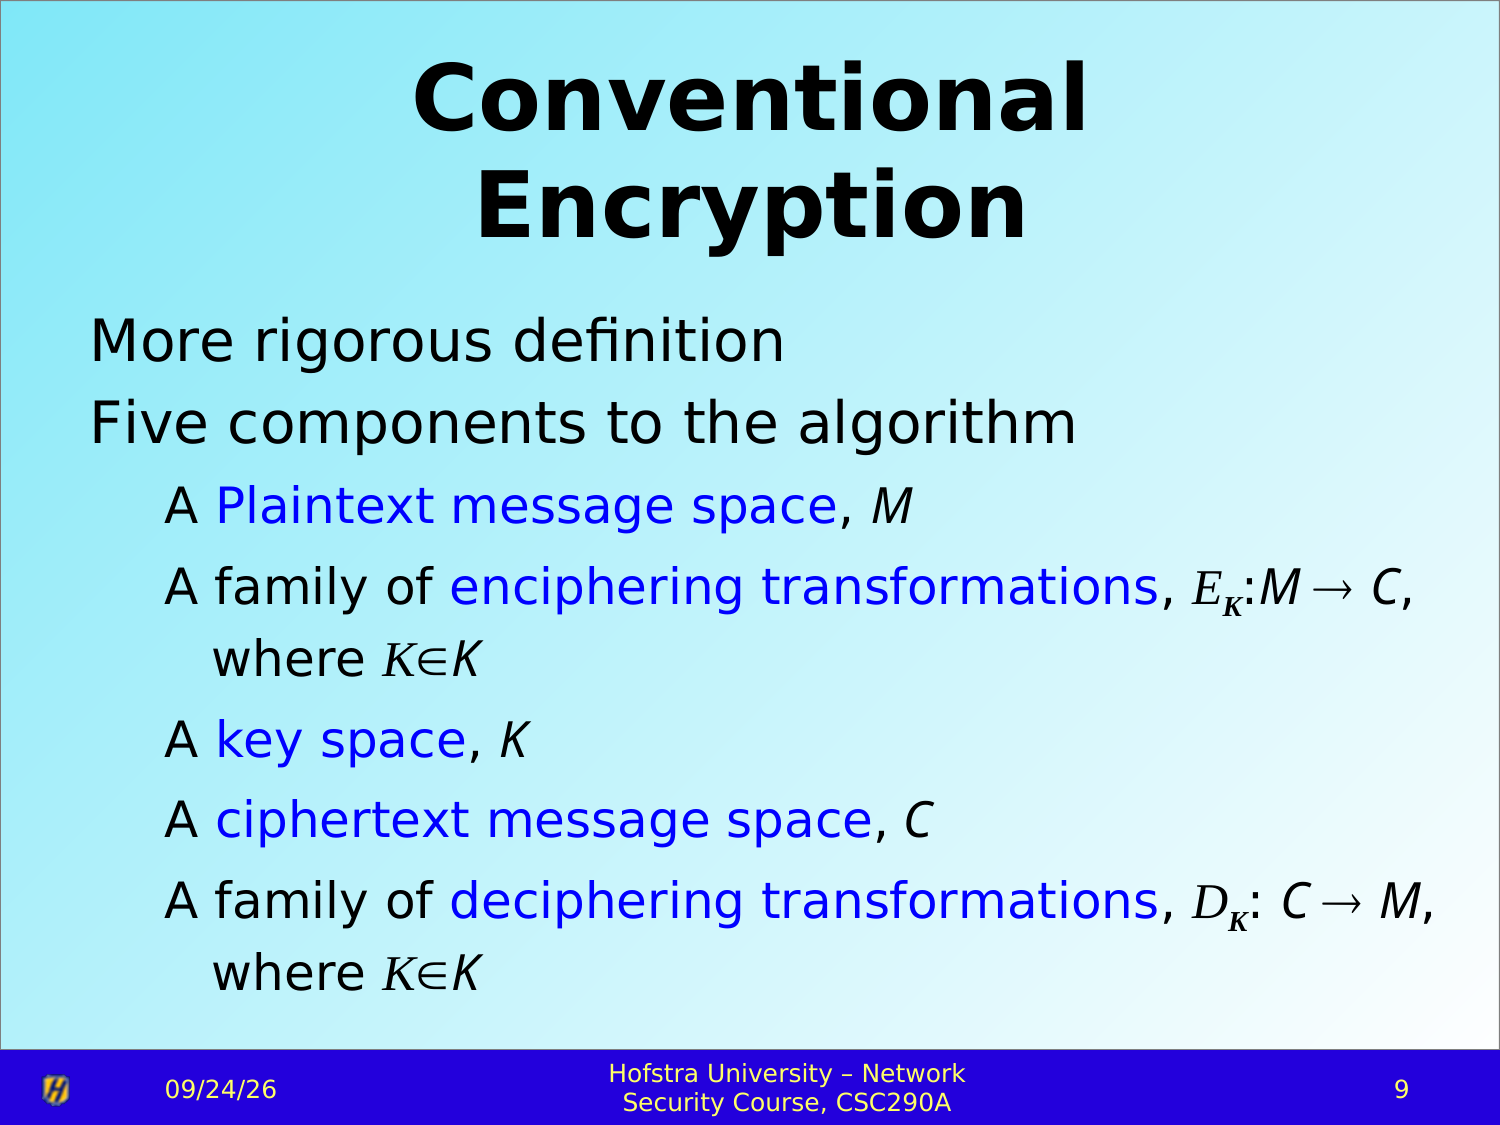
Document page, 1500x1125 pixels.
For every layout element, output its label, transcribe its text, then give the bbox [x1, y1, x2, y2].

list More rigorous definition Five components to the algorithm A Plaintext message space, M A family of enciphering transformations, EK:M  C, where KK A key space, K A ciphertext message space, C A family of deciphering transformations, DK: C  M, where KK [75, 299, 1457, 1000]
title Conventional Encryption [112, 37, 1391, 267]
picture [37, 1072, 76, 1110]
